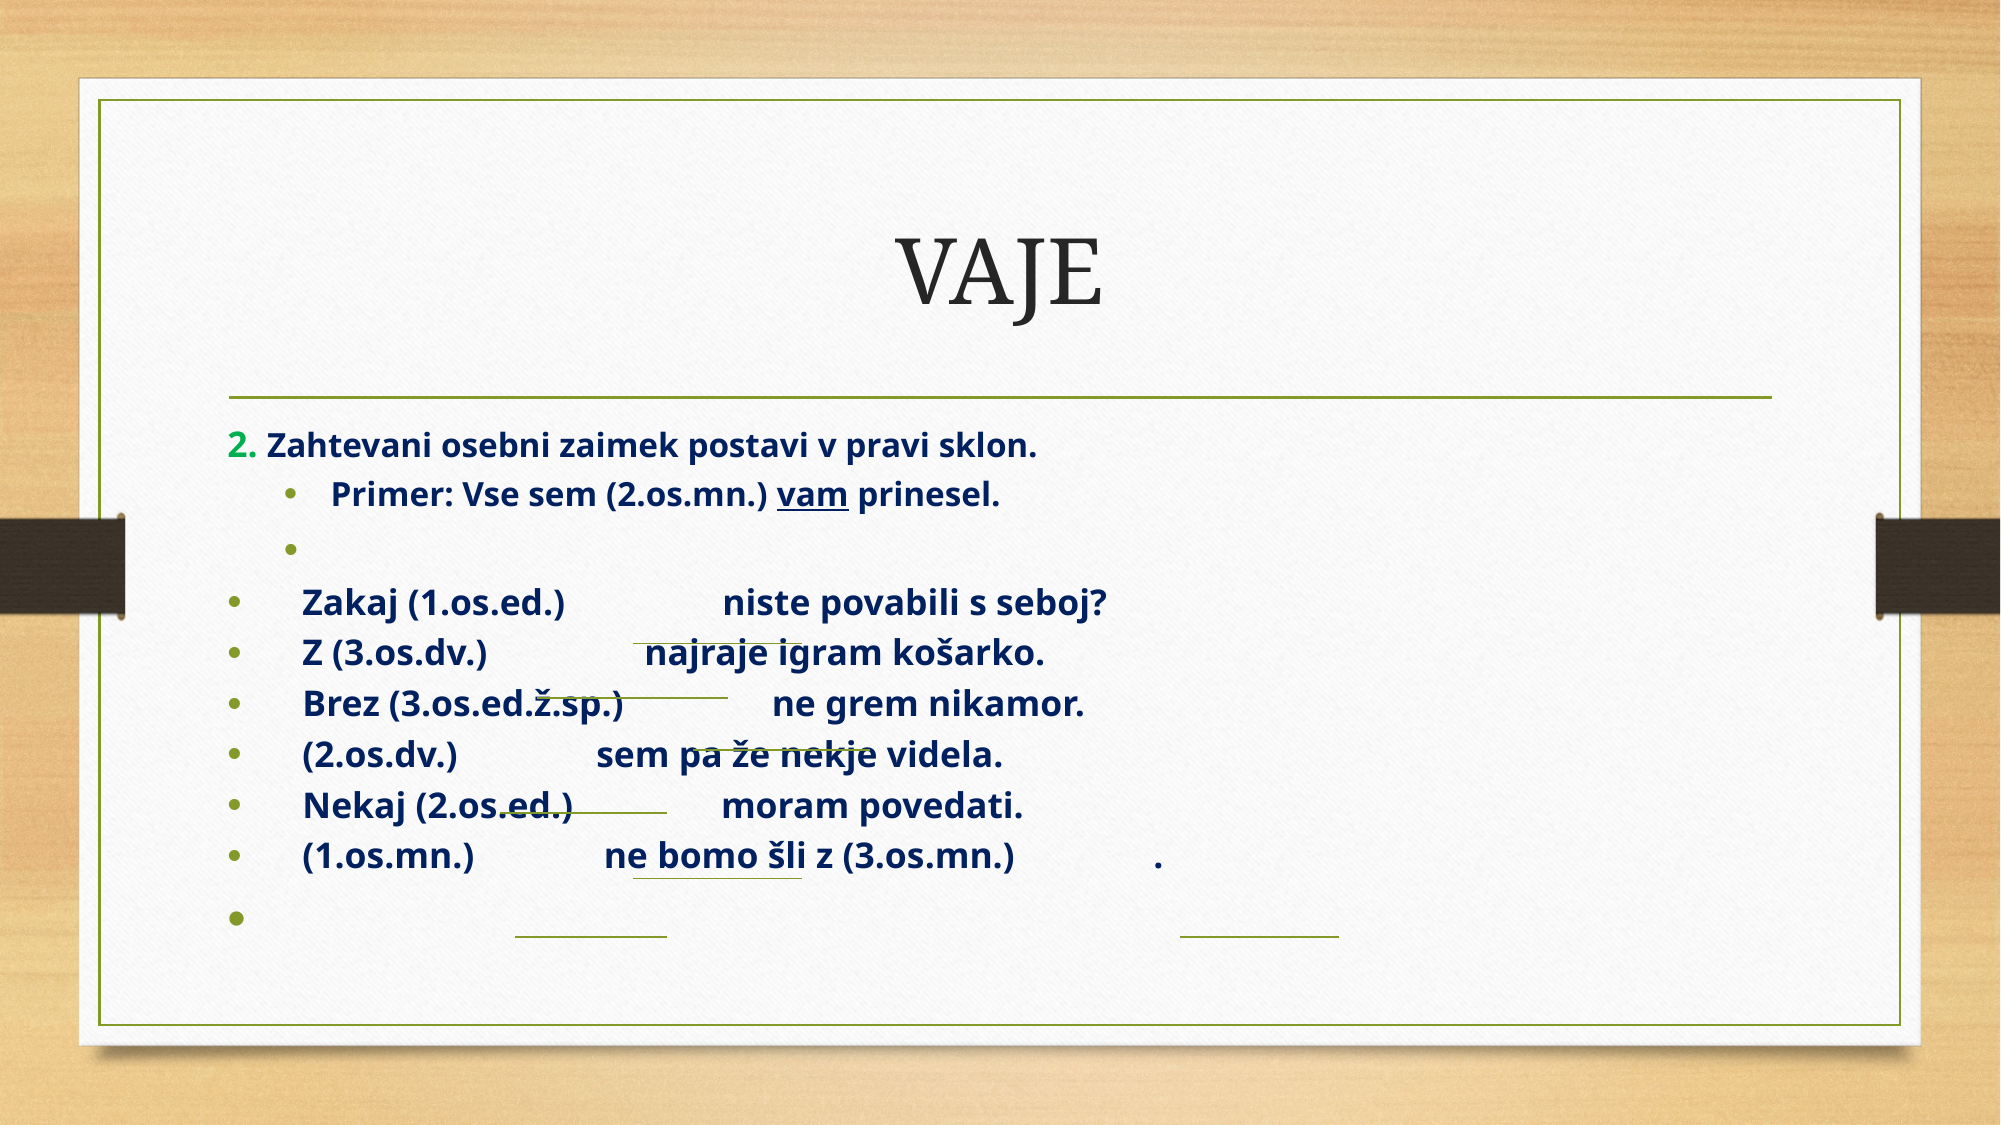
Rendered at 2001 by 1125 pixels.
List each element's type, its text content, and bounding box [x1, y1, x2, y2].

list 2. Zahtevani osebni zaimek postavi v pravi sklon. Primer: Vse sem (2.os.mn.) vam prinesel. Zakaj (1.os.ed.) niste povabili s seboj? Z (3.os.dv.) najraje igram košarko. Brez (3.os.ed.ž.sp.) ne grem nikamor. (2.os.dv.) sem pa že nekje videla. Nekaj (2.os.ed.) moram povedati. (1.os.mn.) ne bomo šli z (3.os.mn.) . [212, 419, 1788, 964]
title VAJE [212, 161, 1788, 376]
